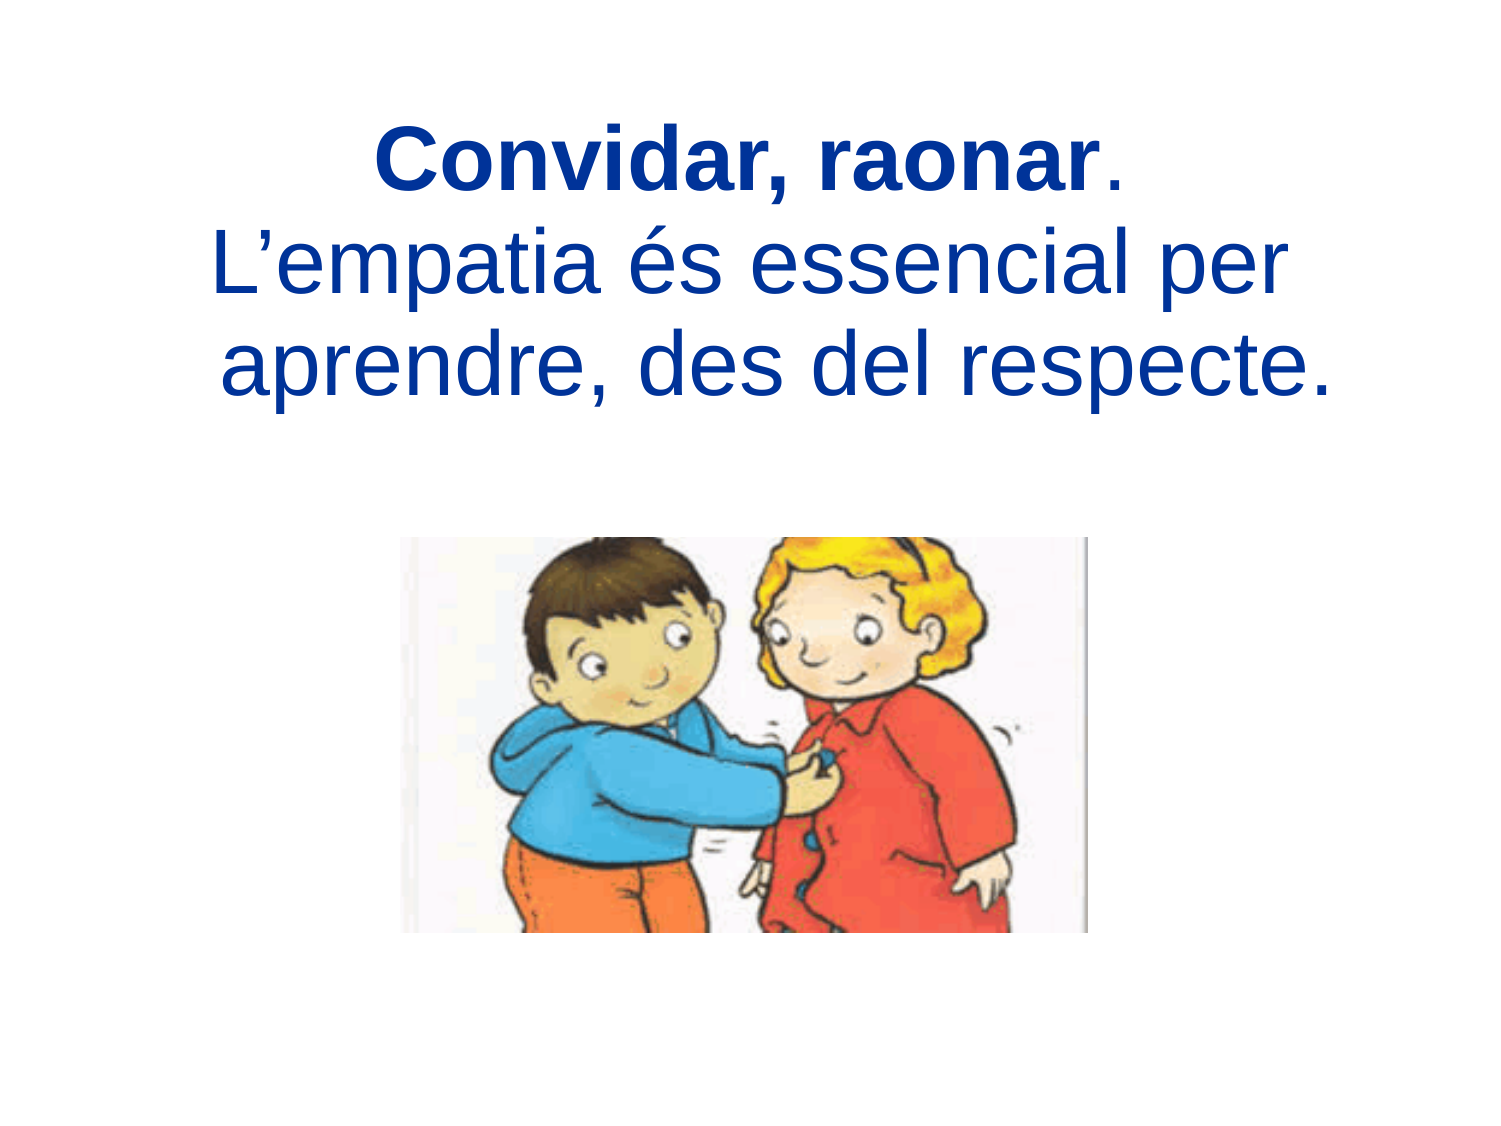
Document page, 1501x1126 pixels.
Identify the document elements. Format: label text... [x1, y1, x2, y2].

picture [400, 537, 1088, 933]
list Convidar, raonar. L’empatia és essencial per aprendre, des del respecte. [112, 100, 1388, 1001]
